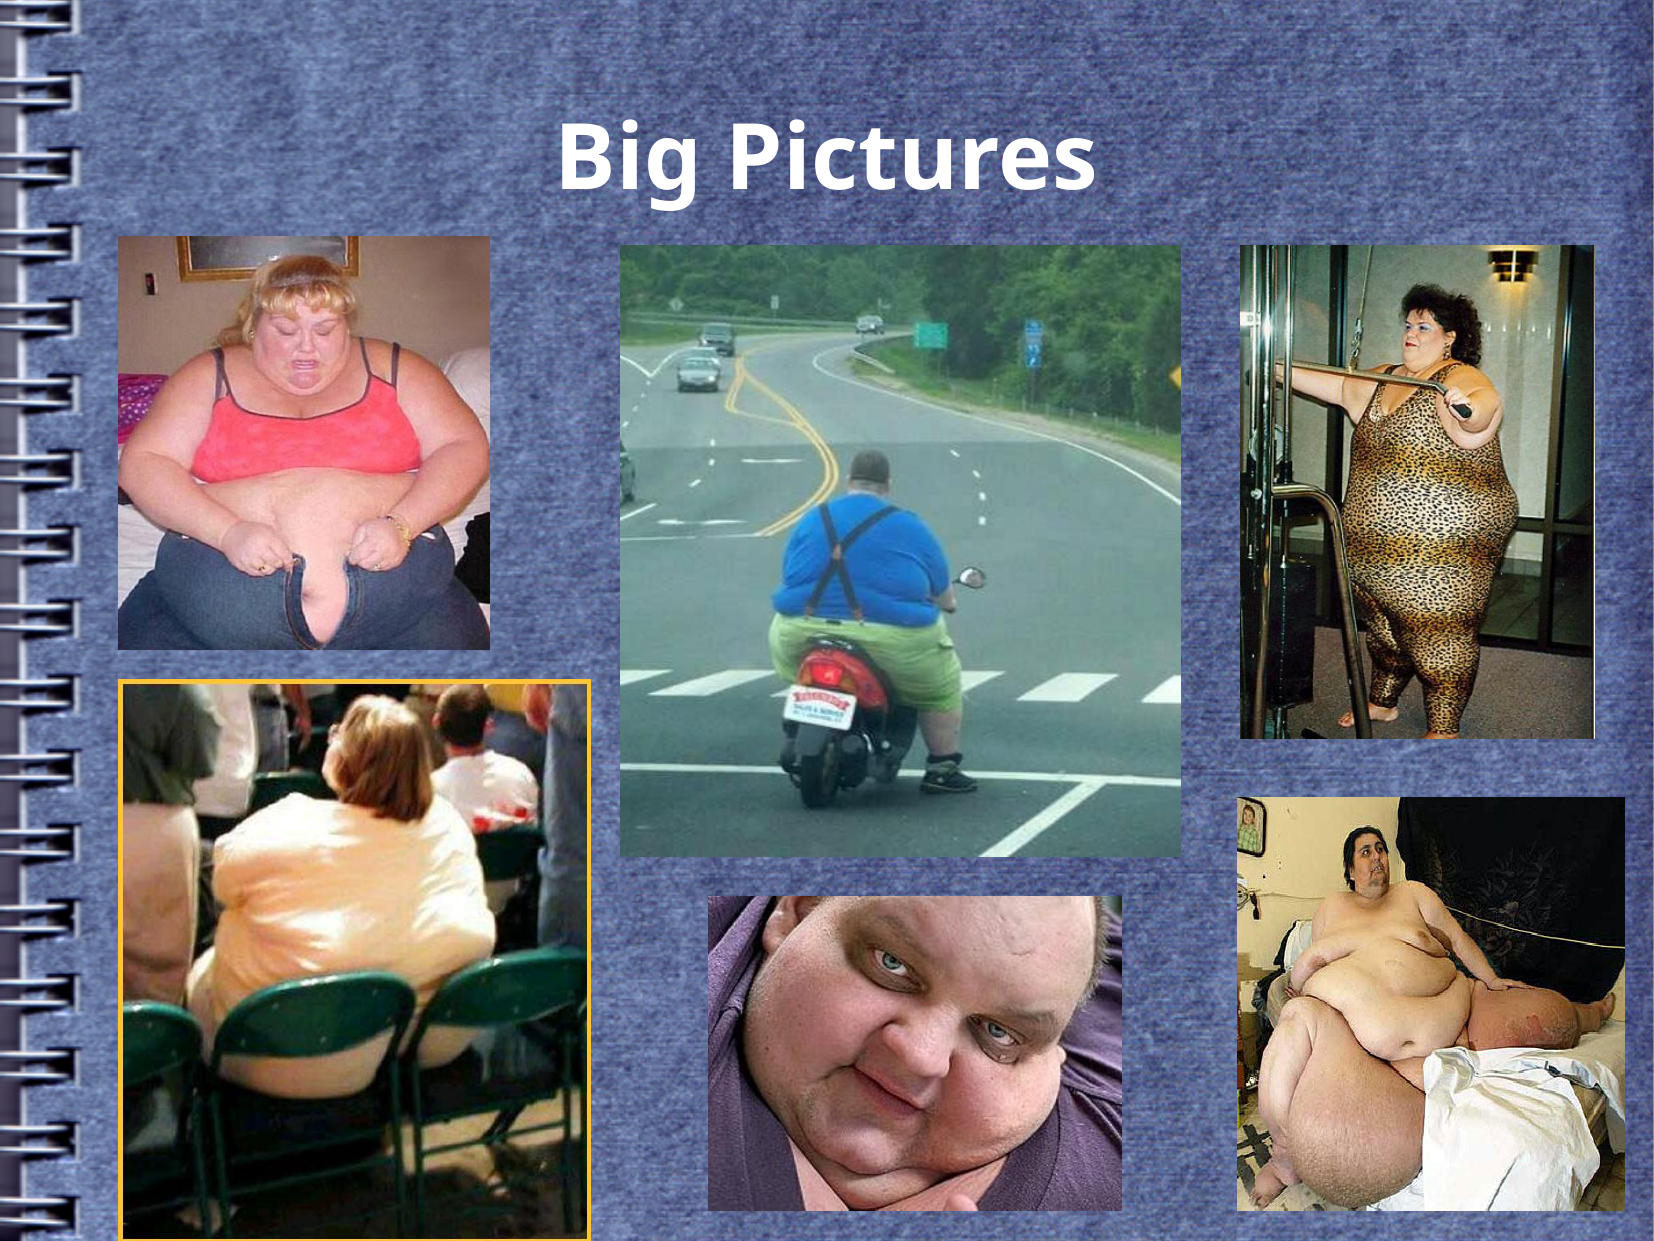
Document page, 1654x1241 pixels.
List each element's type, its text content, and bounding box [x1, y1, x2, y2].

title Big Pictures [82, 56, 1571, 249]
picture [0, 0, 1654, 1241]
